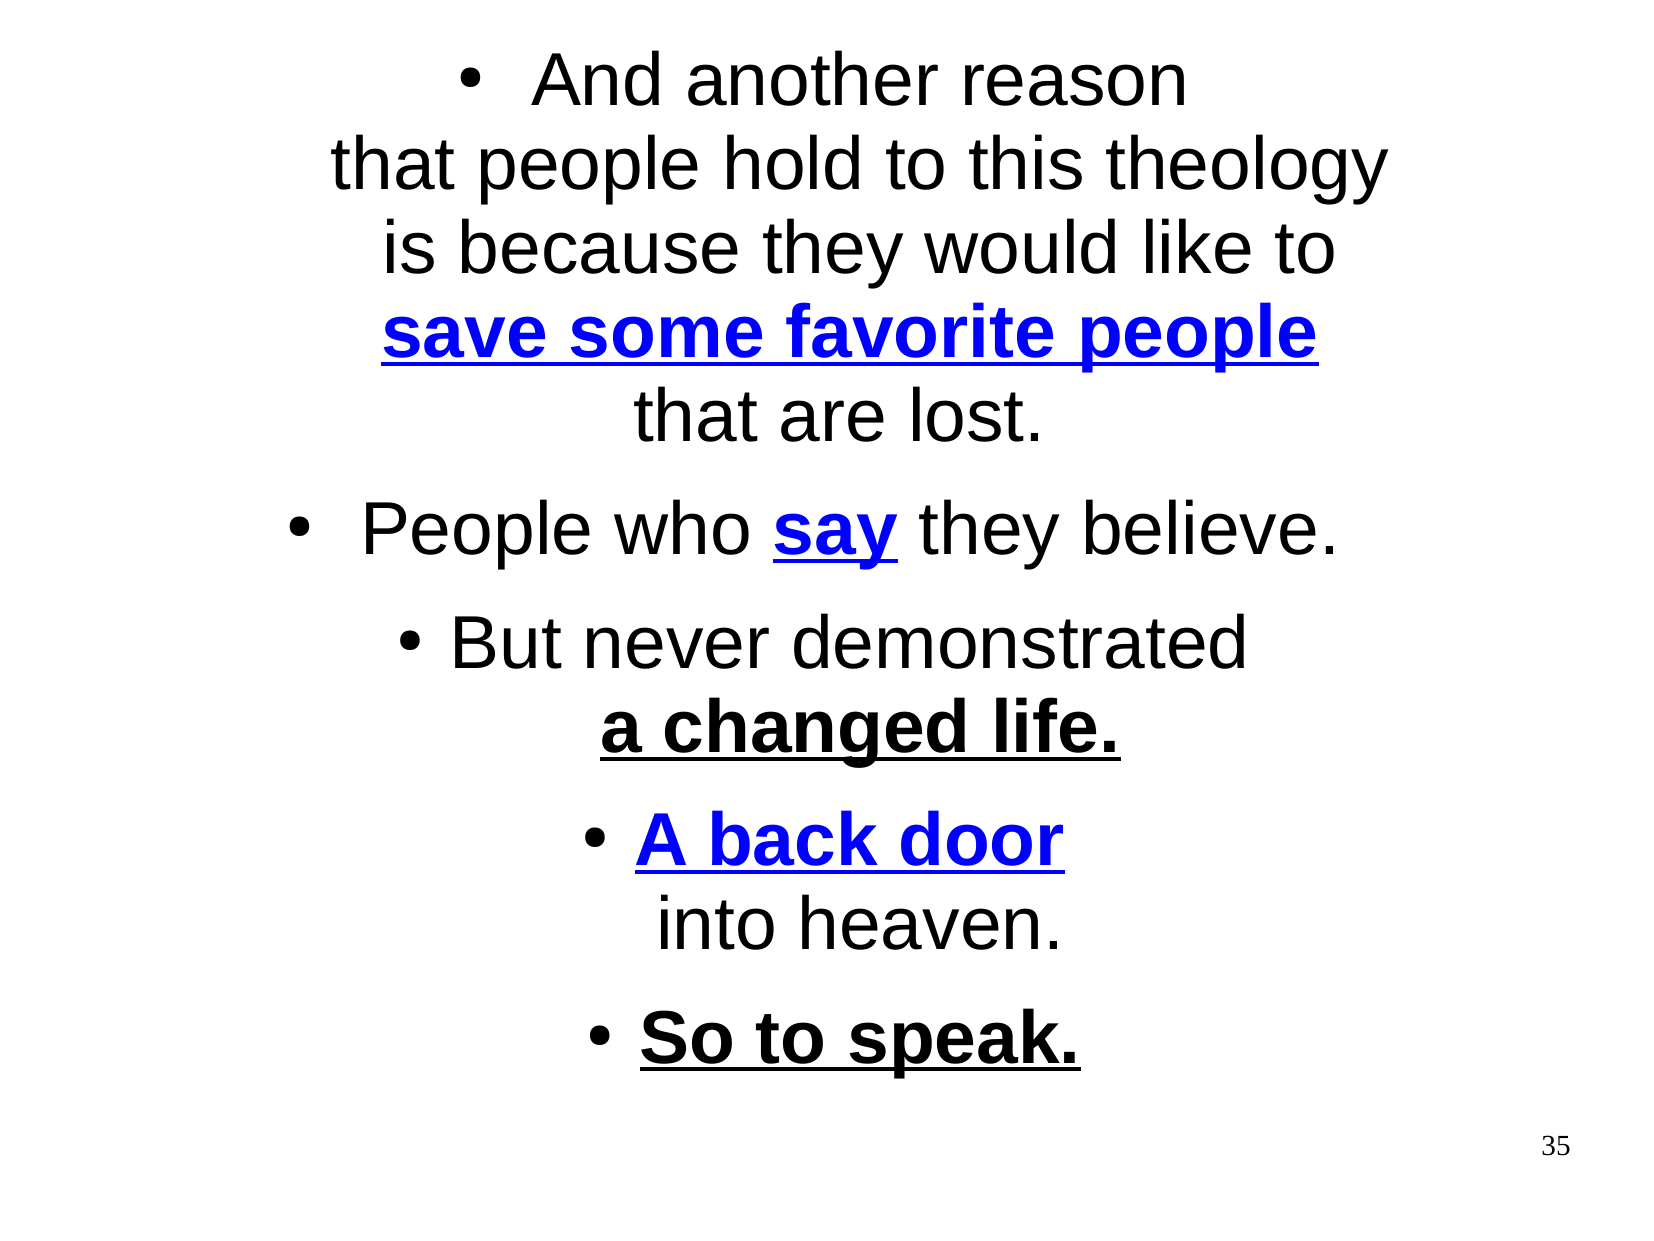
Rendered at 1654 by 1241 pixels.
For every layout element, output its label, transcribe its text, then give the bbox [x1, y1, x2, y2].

list And another reason that people hold to this theology is because they would like to save some favorite people that are lost. People who say they believe. But never demonstrated a changed life. A back door into heaven. So to speak. [37, 37, 1613, 1201]
